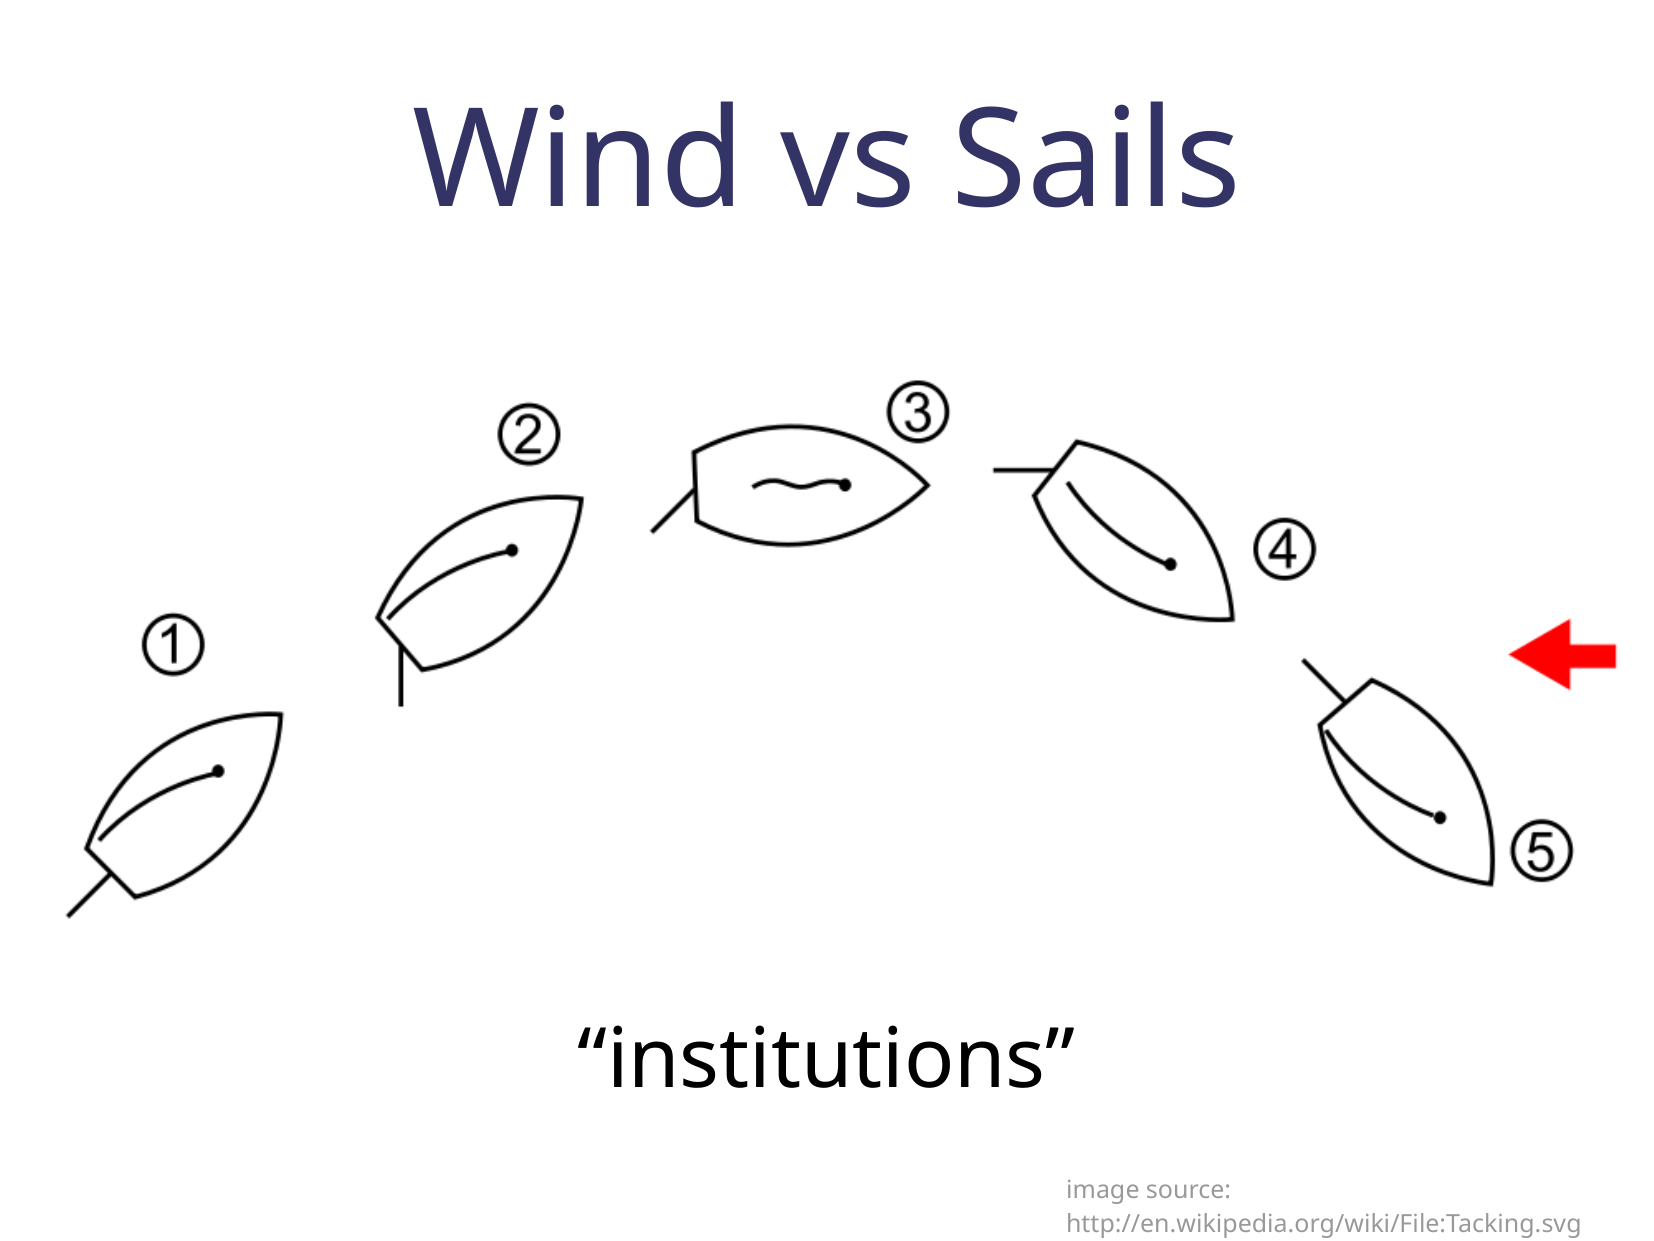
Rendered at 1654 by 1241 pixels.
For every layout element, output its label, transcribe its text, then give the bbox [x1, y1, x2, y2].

title Wind vs Sails [82, 49, 1571, 257]
text_box image source: http://en.wikipedia.org/wiki/File:Tacking.svg [1051, 1164, 1654, 1241]
picture [0, 346, 1654, 1013]
subtitle “institutions” [82, 994, 1571, 1117]
